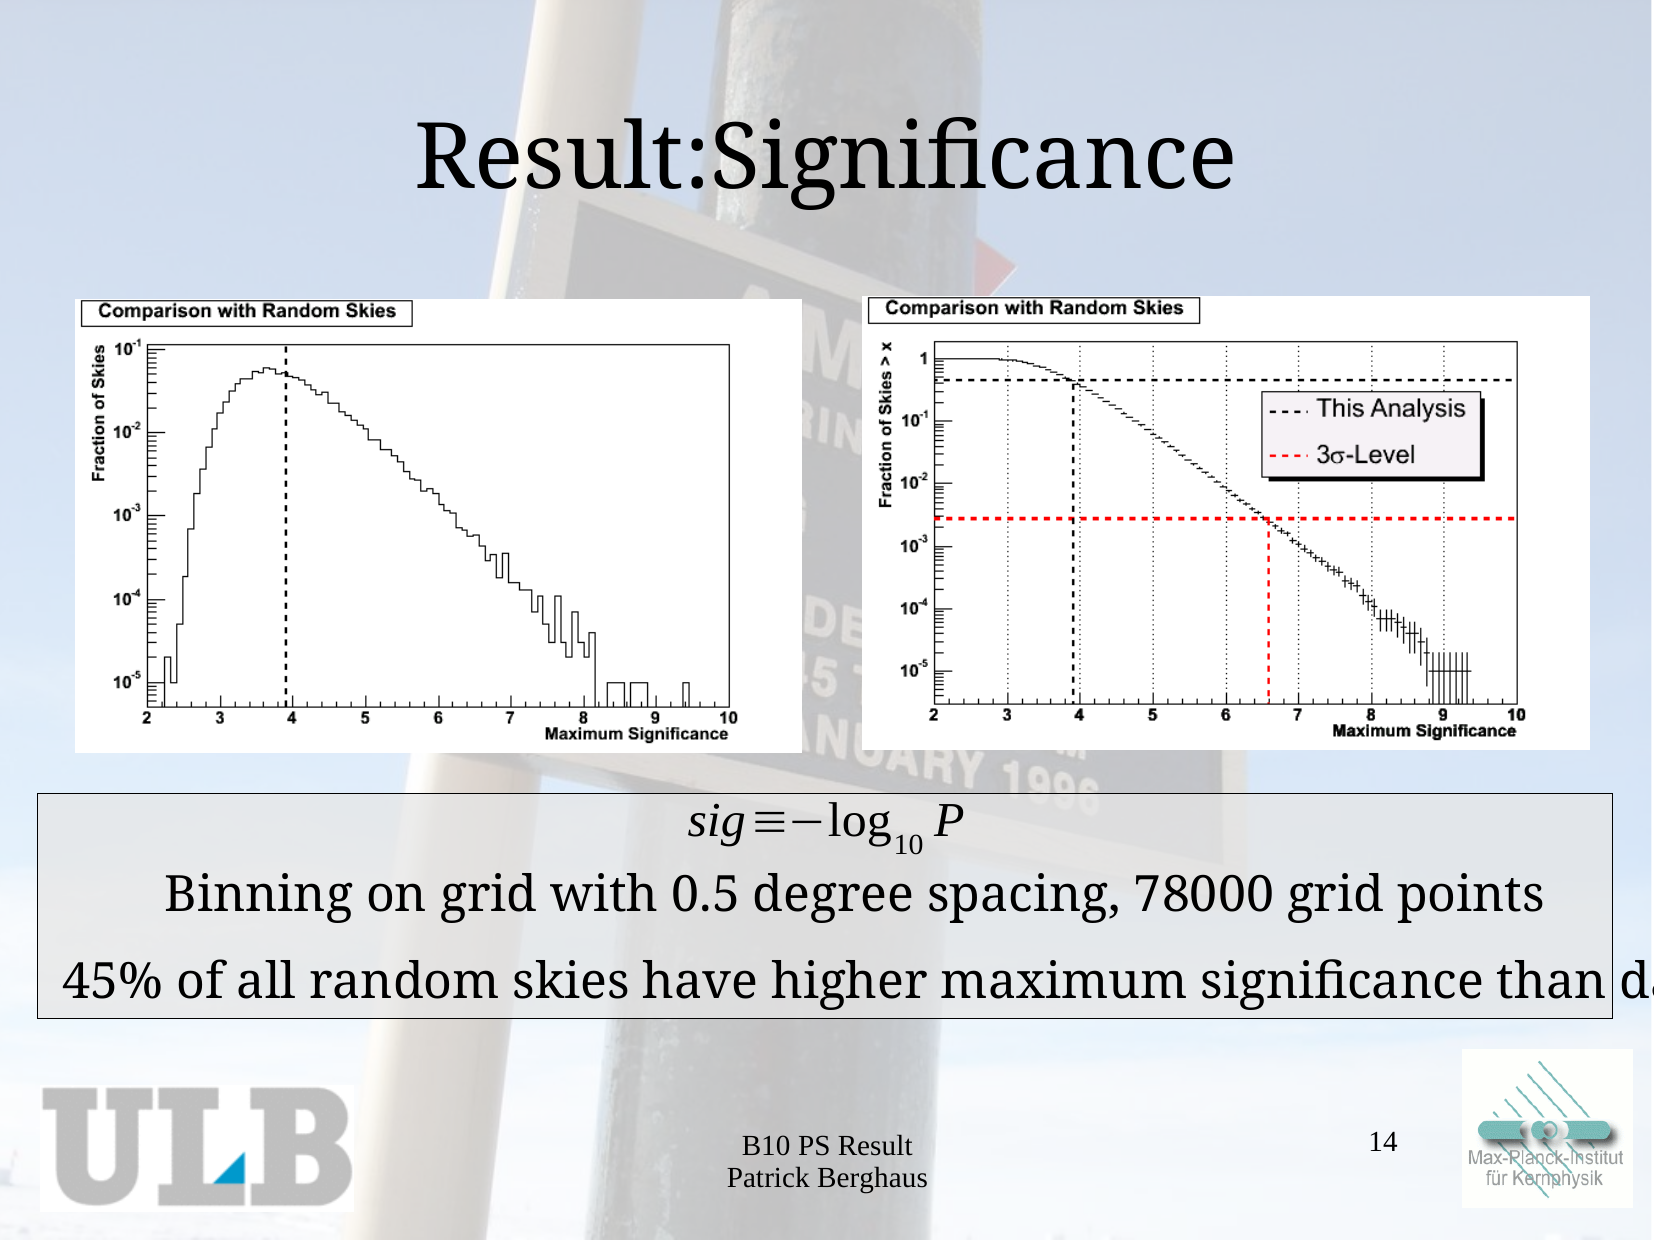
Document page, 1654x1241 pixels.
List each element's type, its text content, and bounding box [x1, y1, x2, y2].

text_box 45% of all random skies have higher maximum significance than data [48, 937, 1613, 1025]
chart [675, 781, 976, 850]
text_box [37, 793, 675, 1019]
title Result:Significance [82, 49, 1571, 257]
picture [862, 296, 1590, 751]
text_box [976, 793, 1613, 937]
text_box Binning on grid with 0.5 degree spacing, 78000 grid points [150, 850, 1468, 938]
picture [75, 299, 802, 754]
picture [1462, 1049, 1633, 1208]
picture [40, 1085, 354, 1212]
